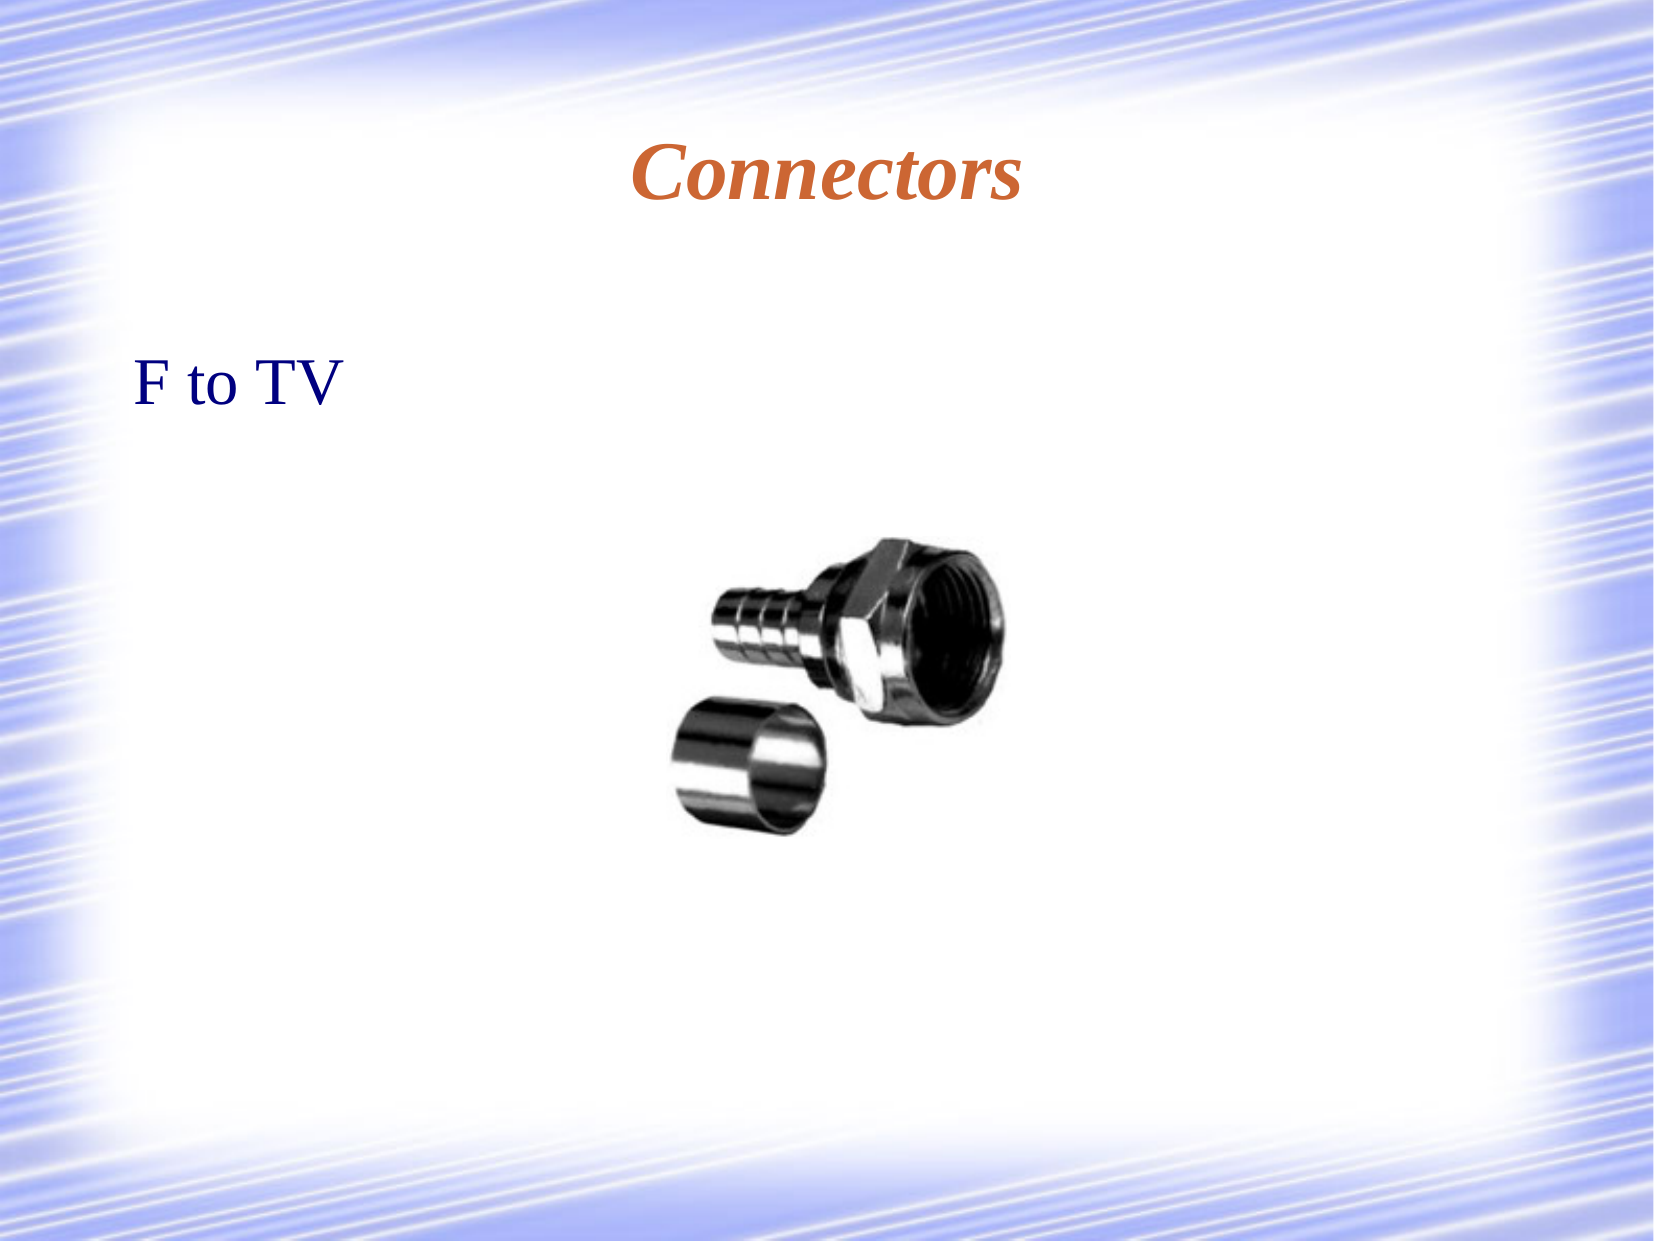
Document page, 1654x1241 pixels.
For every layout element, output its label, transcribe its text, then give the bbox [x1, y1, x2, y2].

picture [0, 0, 1654, 1241]
title Connectors [121, 67, 1534, 275]
list F to TV [121, 344, 1534, 1127]
